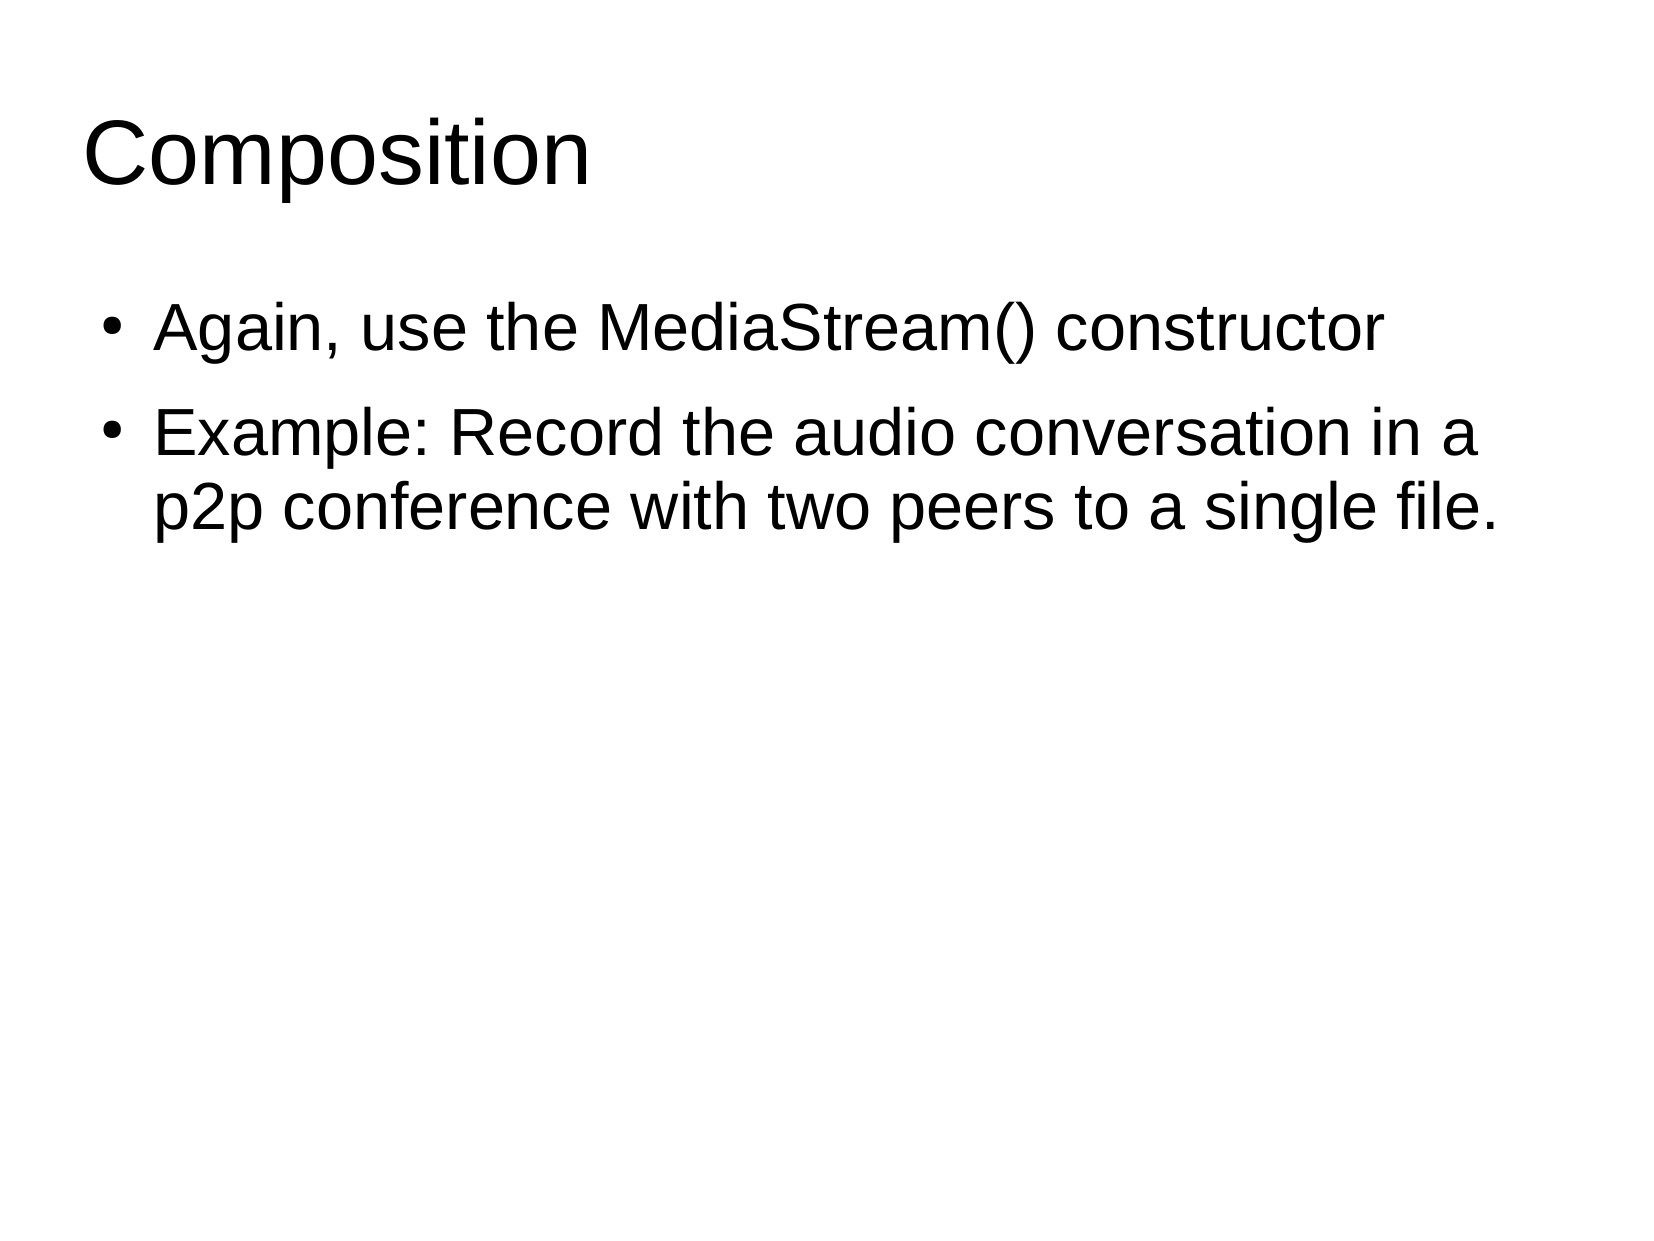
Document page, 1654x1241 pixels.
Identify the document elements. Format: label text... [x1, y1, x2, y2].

title Composition [82, 49, 1571, 257]
list Again, use the MediaStream() constructor Example: Record the audio conversation in a p2p conference with two peers to a single file. [82, 290, 1571, 1109]
